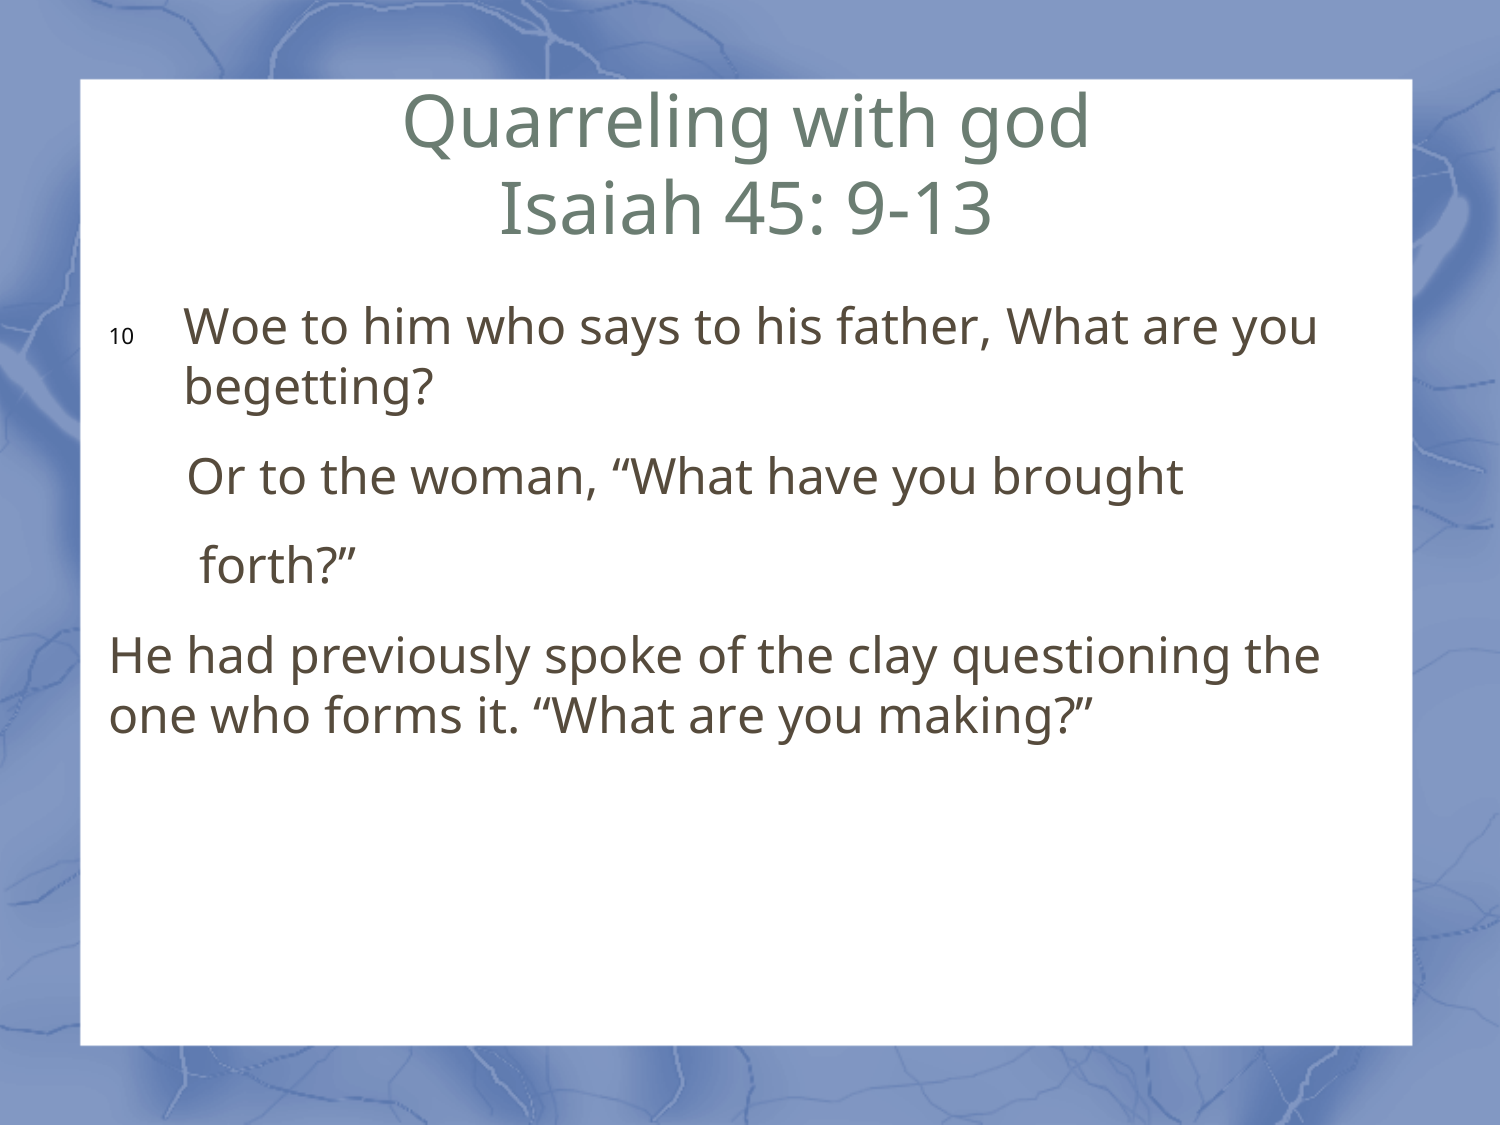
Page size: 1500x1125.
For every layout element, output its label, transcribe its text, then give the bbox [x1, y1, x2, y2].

picture [0, 0, 1500, 1125]
list Woe to him who says to his father, What are you begetting? Or to the woman, “What have you brought forth?” He had previously spoke of the clay questioning the one who forms it. “What are you making?” [75, 287, 1425, 1005]
title Quarreling with god Isaiah 45: 9-13 [69, 66, 1425, 238]
